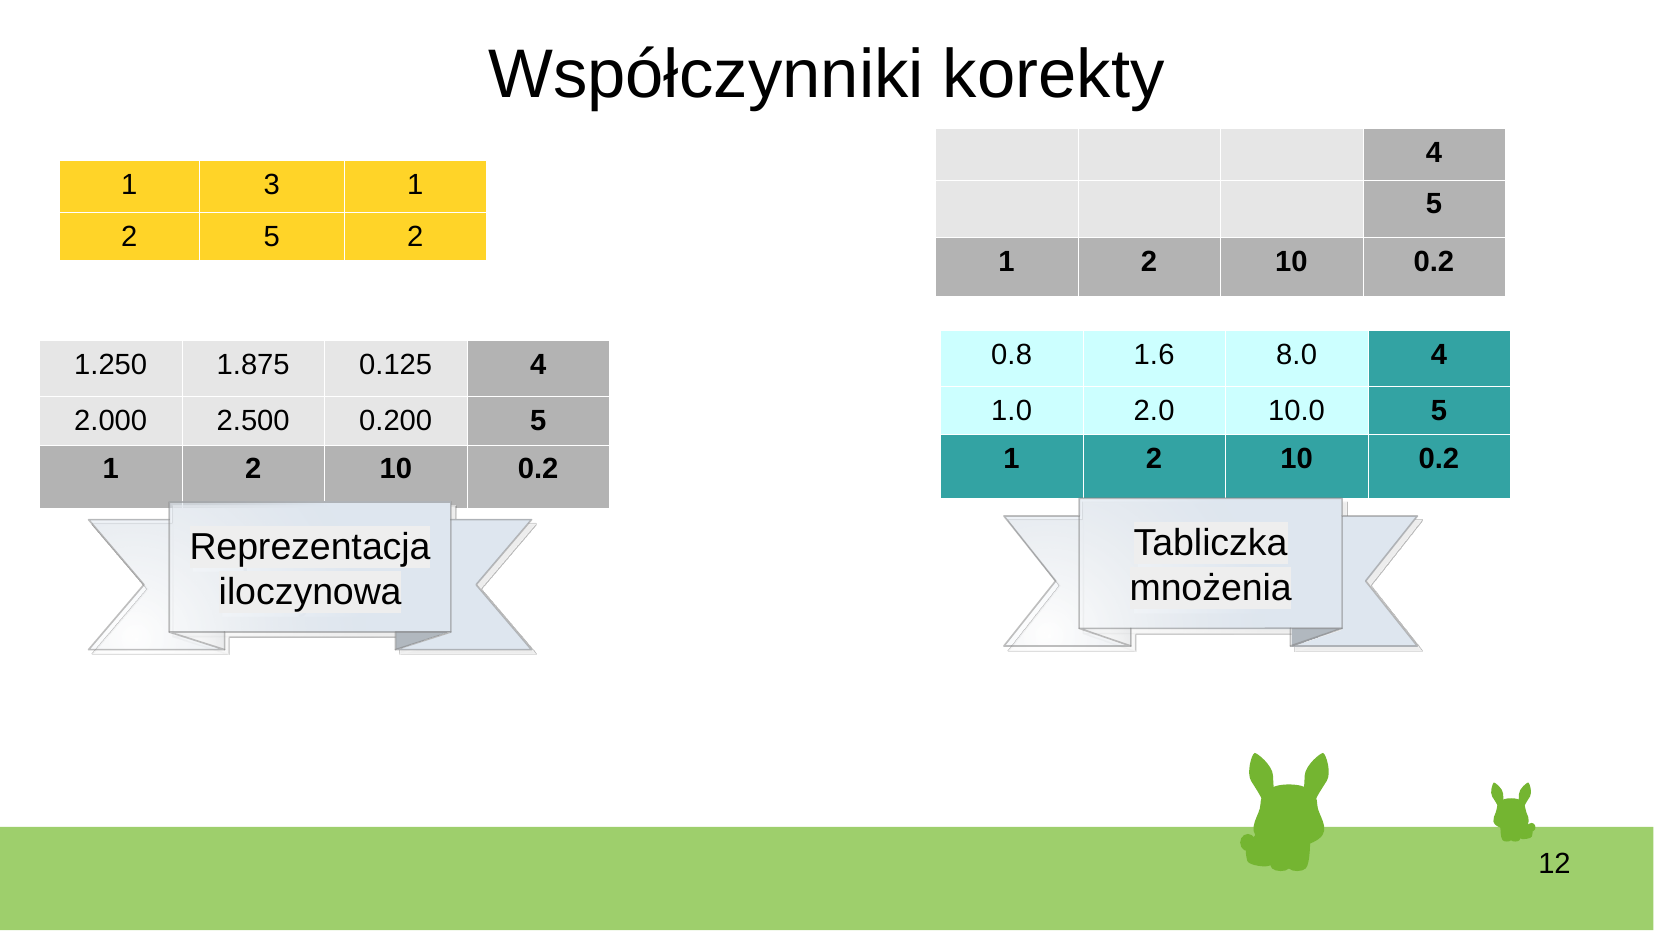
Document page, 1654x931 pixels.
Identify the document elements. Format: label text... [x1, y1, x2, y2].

table_cell 5 [1364, 181, 1505, 237]
table_cell [1221, 181, 1363, 237]
table_header 1 [60, 161, 199, 212]
table_cell 0.2 [1369, 435, 1510, 498]
table_header 1.875 [183, 341, 324, 396]
table_cell 5 [1369, 387, 1510, 434]
table_header [1221, 129, 1363, 180]
table_cell 0.200 [325, 397, 467, 445]
table_cell 2 [183, 446, 324, 501]
table_cell 0.2 [1364, 238, 1505, 296]
text_box Tabliczka mnożenia [1003, 498, 1418, 647]
table_cell 2 [345, 213, 486, 260]
table_cell 5 [200, 213, 344, 260]
table_header 1.6 [1084, 331, 1225, 386]
table_cell [936, 181, 1078, 237]
table_cell [1079, 181, 1220, 237]
table_cell 2.0 [1084, 387, 1225, 434]
table_header 4 [1369, 331, 1510, 386]
table_cell 2 [60, 213, 199, 260]
table_header 1 [345, 161, 486, 212]
table_cell 2.000 [40, 397, 182, 445]
table_cell 10 [1221, 238, 1363, 296]
table_cell 5 [468, 397, 609, 445]
table_cell 10 [325, 446, 467, 508]
table_header 1.250 [40, 341, 182, 396]
table_cell 0.2 [468, 446, 609, 508]
table_header 8.0 [1226, 331, 1368, 386]
table_cell 10.0 [1226, 387, 1368, 434]
table_cell 1 [941, 435, 1083, 498]
table_cell 1 [40, 446, 182, 508]
table_header 4 [468, 341, 609, 396]
table_header 3 [200, 161, 344, 212]
table_cell 1 [936, 238, 1078, 296]
table_header 0.125 [325, 341, 467, 396]
text_box Reprezentacja iloczynowa [88, 501, 532, 650]
table_header 4 [1364, 129, 1505, 180]
table_header [1079, 129, 1220, 180]
table_cell 2 [1084, 435, 1225, 498]
table_header 0.8 [941, 331, 1083, 386]
table_cell 10 [1226, 435, 1368, 498]
table_cell 1.0 [941, 387, 1083, 434]
table_header [936, 129, 1078, 180]
table_cell 2.500 [183, 397, 324, 445]
table_cell 2 [1079, 238, 1220, 296]
title Współczynniki korekty [88, 29, 1565, 119]
